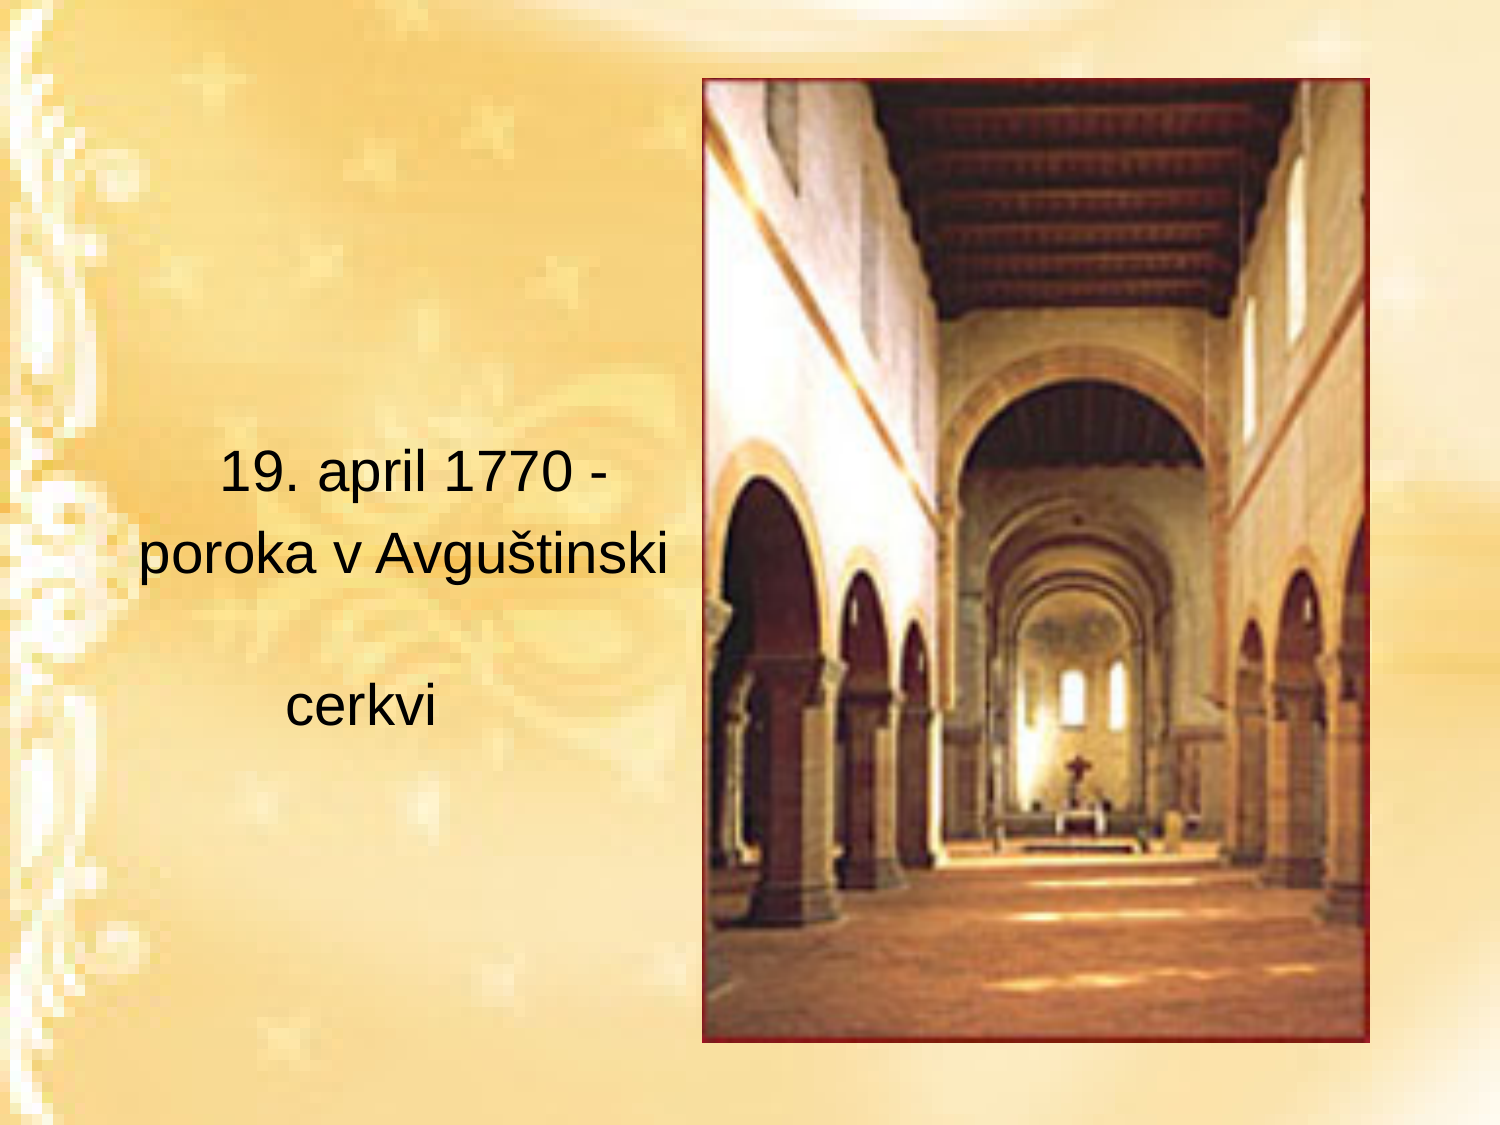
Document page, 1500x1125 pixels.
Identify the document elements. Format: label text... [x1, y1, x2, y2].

picture [0, 0, 1500, 1125]
list 19. april 1770 - poroka v Avguštinski cerkvi [75, 262, 702, 1005]
